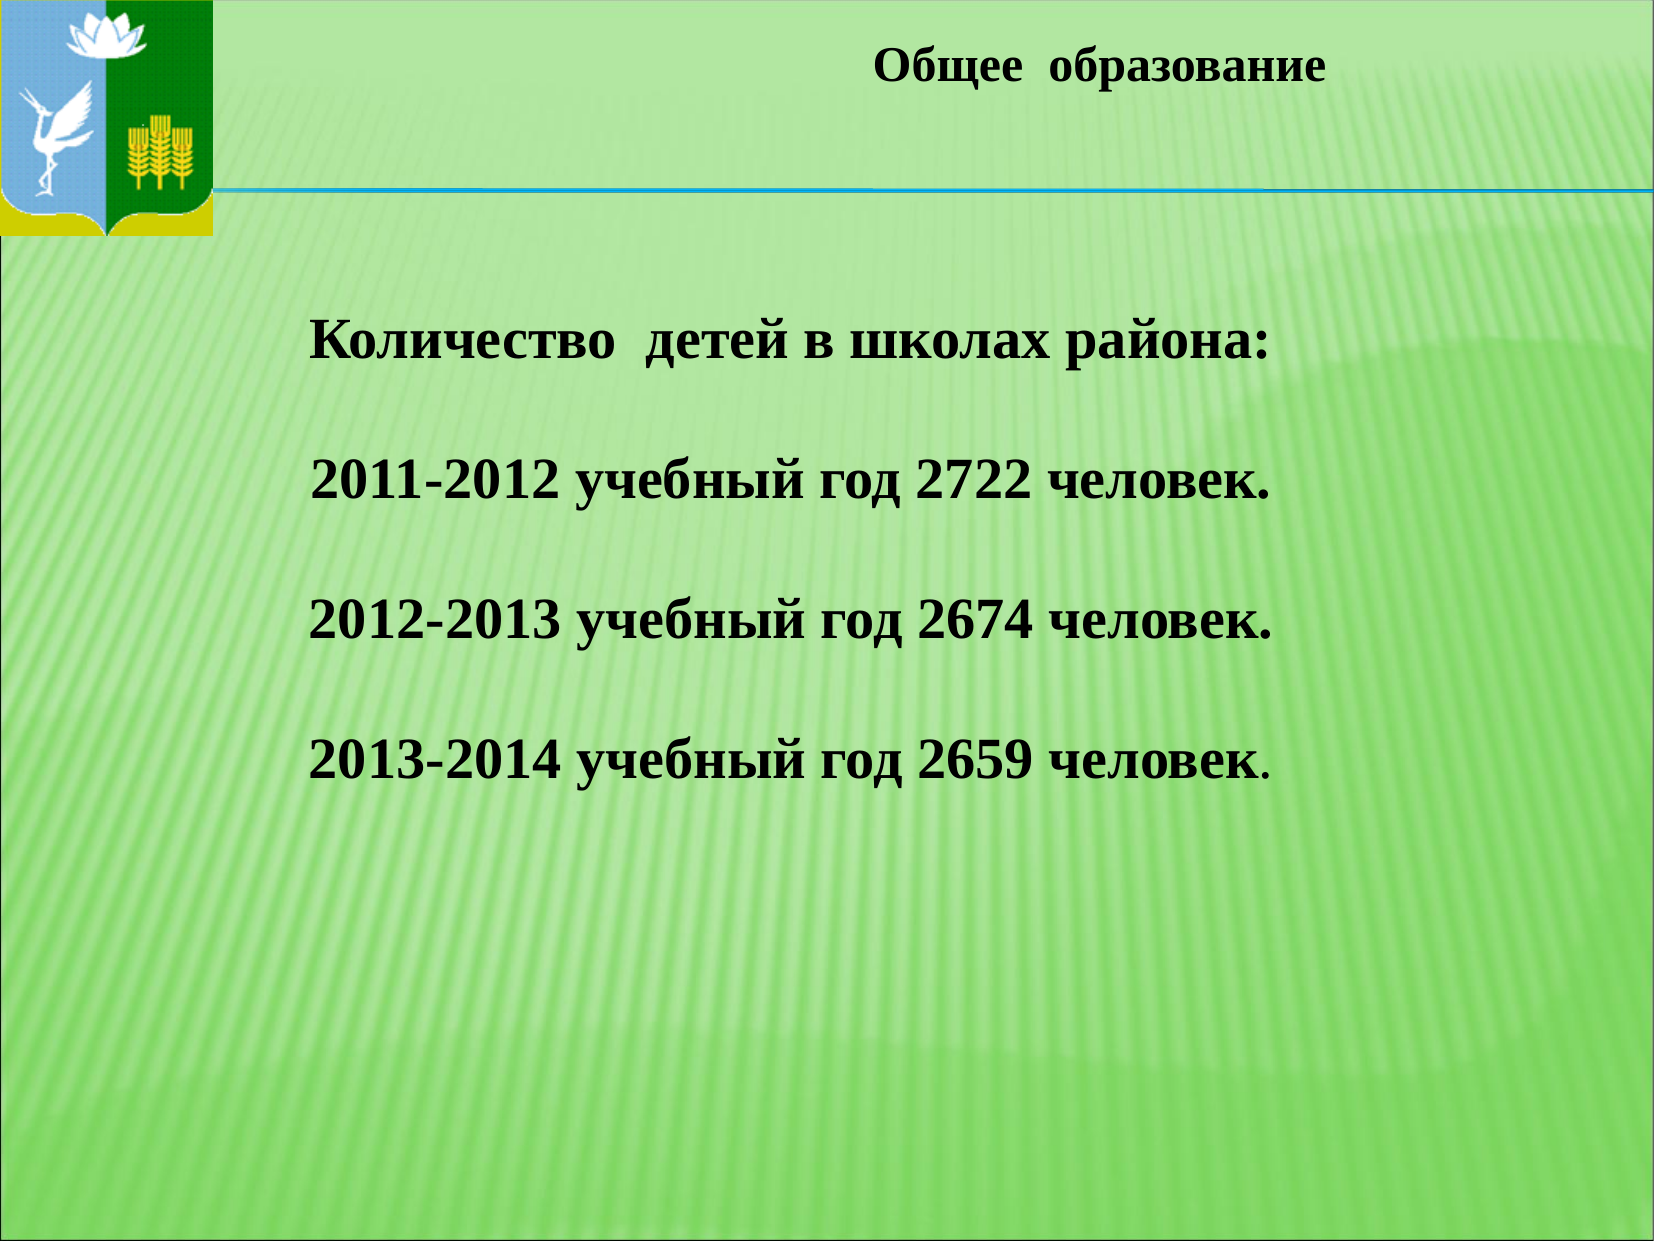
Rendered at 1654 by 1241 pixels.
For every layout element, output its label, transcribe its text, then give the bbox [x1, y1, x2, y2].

text_box Количество детей в школах района: 2011-2012 учебный год 2722 человек. 2012-2013 учебный год 2674 человек. 2013-2014 учебный год 2659 человек. [147, 292, 1390, 798]
text_box Общее образование [857, 23, 1354, 99]
picture [0, 0, 1654, 1241]
